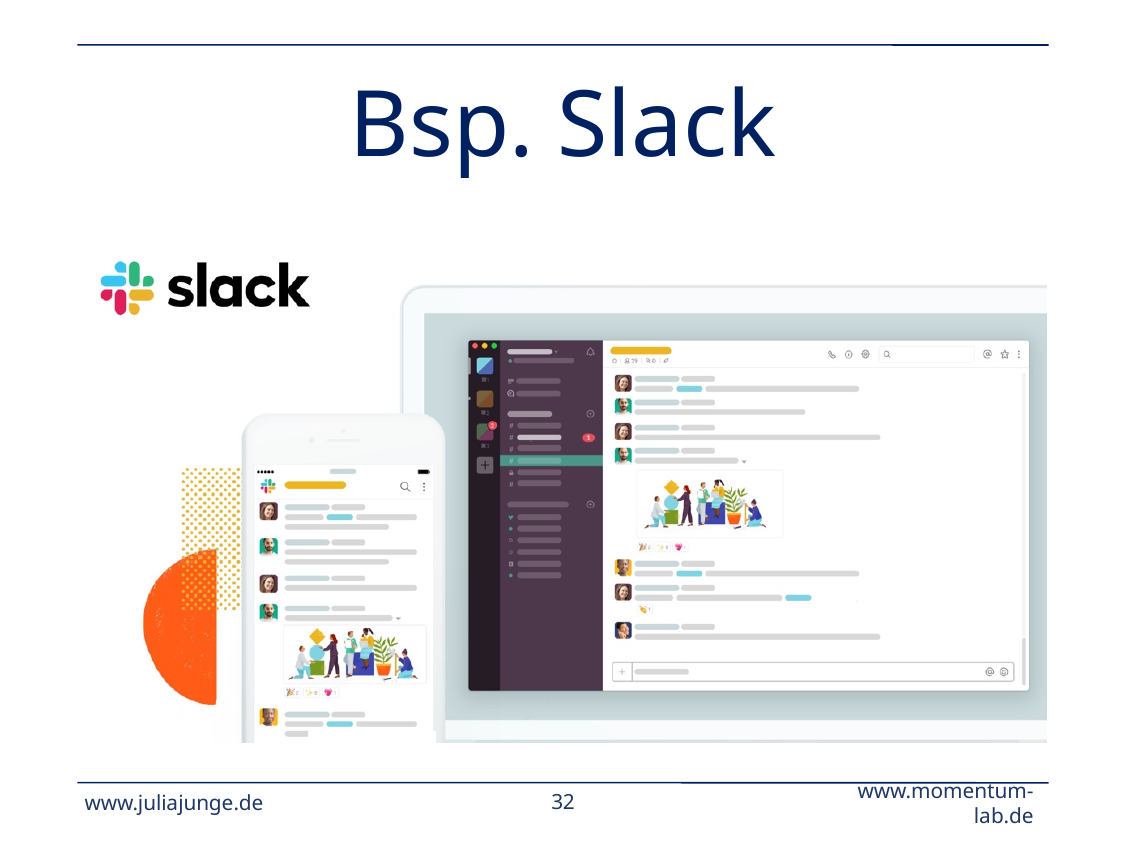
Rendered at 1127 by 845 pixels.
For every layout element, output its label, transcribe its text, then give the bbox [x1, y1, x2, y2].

slide_number www.momentum-lab.de [795, 780, 1049, 825]
title Bsp. Slack [77, 44, 1049, 209]
slide_number www.juliajunge.de [69, 780, 331, 825]
picture [75, 234, 1047, 743]
slide_number <number> [436, 780, 690, 825]
